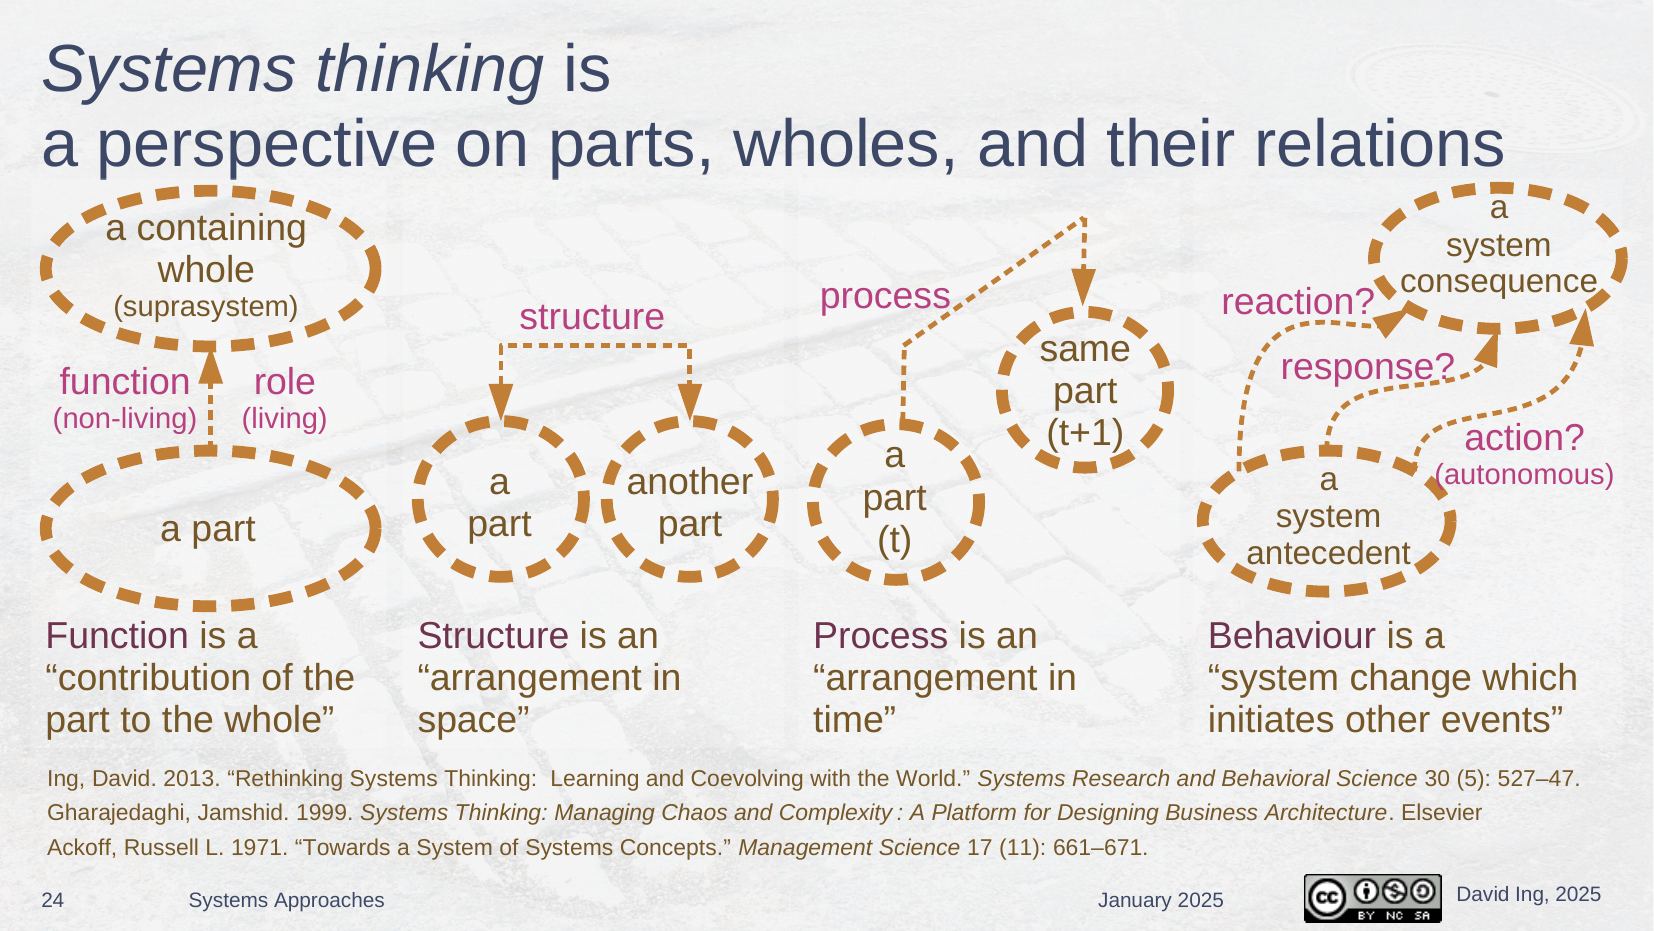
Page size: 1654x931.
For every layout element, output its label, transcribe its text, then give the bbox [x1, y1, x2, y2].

text_box action? (autonomous) [1419, 408, 1636, 508]
text_box role (living) [226, 352, 368, 443]
text_box a containing whole (suprasystem) [90, 199, 336, 332]
text_box process [805, 267, 991, 325]
title Systems thinking is a perspective on parts, wholes, and their relations [41, 30, 1613, 181]
text_box Process is an “arrangement in time” [798, 178, 1180, 749]
text_box structure [504, 287, 690, 345]
text_box Structure is an “arrangement in space” [402, 178, 785, 749]
text_box same part (t+1) [1024, 320, 1152, 462]
picture [0, 0, 1654, 931]
text_box Ing, David. 2013. “Rethinking Systems Thinking: Learning and Coevolving with the World.” Systems Research and Behavioral Science 30 (5): 527–47. Gharajedaghi, Jamshid. 1999. Systems Thinking: Managing Chaos and Complexity : A Platform for Designing Business Architecture. Elsevier Ackoff, Russell L. 1971. “Towards a System of Systems Concepts.” Management Science 17 (11): 661–671. [32, 758, 1613, 868]
text_box reaction? [1206, 273, 1410, 330]
text_box another part [611, 453, 774, 553]
text_box Function is a “contribution of the part to the whole” [30, 178, 387, 749]
text_box a part [452, 453, 550, 552]
text_box function (non-living) [37, 352, 226, 443]
text_box response? [1265, 338, 1482, 395]
text_box a system consequence [1385, 181, 1614, 308]
text_box a part (t) [847, 426, 949, 568]
text_box a part [145, 500, 276, 576]
text_box a system antecedent [1231, 452, 1428, 579]
text_box Behaviour is a “system change which initiates other events” [1193, 178, 1623, 749]
